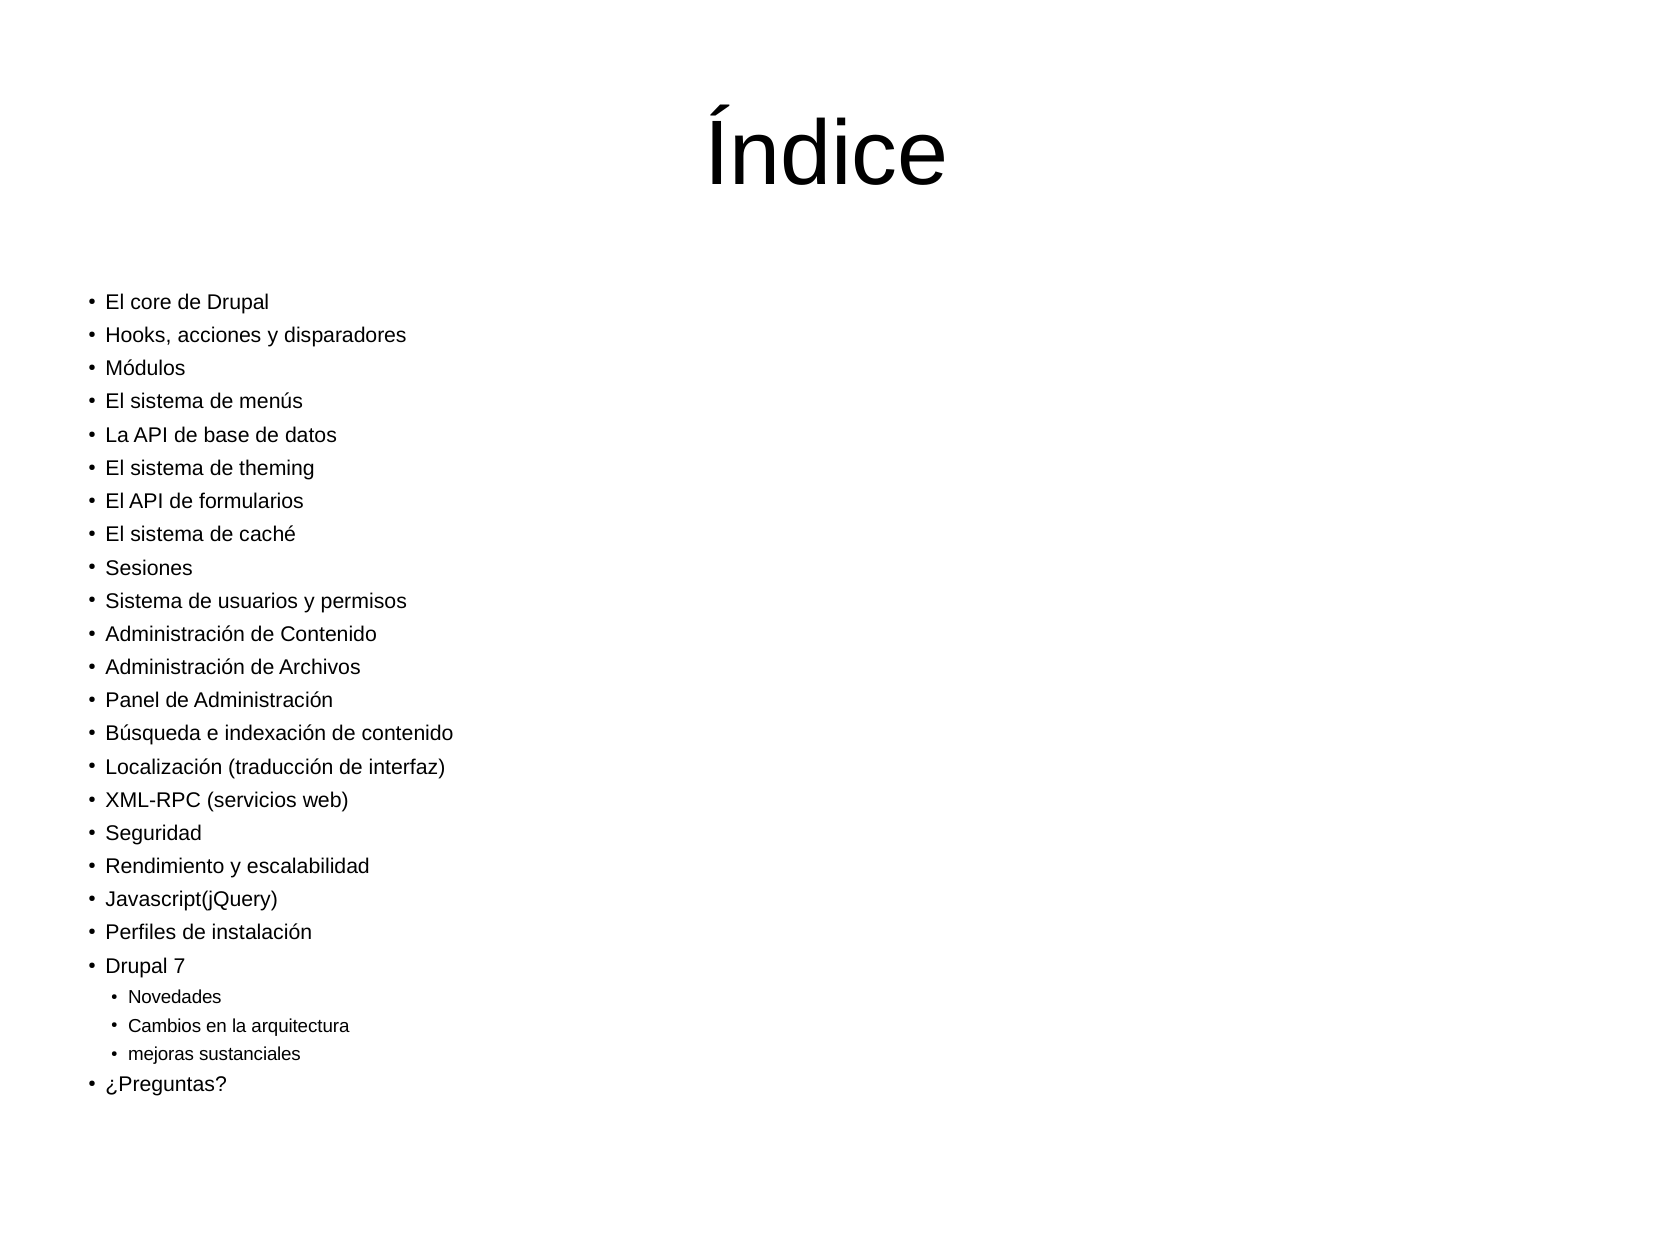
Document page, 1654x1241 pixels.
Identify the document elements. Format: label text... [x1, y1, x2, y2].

list El core de Drupal Hooks, acciones y disparadores Módulos El sistema de menús La API de base de datos El sistema de theming El API de formularios El sistema de caché Sesiones Sistema de usuarios y permisos Administración de Contenido Administración de Archivos Panel de Administración Búsqueda e indexación de contenido Localización (traducción de interfaz) XML-RPC (servicios web) Seguridad Rendimiento y escalabilidad Javascript(jQuery) Perfiles de instalación Drupal 7 Novedades Cambios en la arquitectura mejoras sustanciales ¿Preguntas? [82, 290, 1571, 1109]
title Índice [82, 56, 1571, 250]
